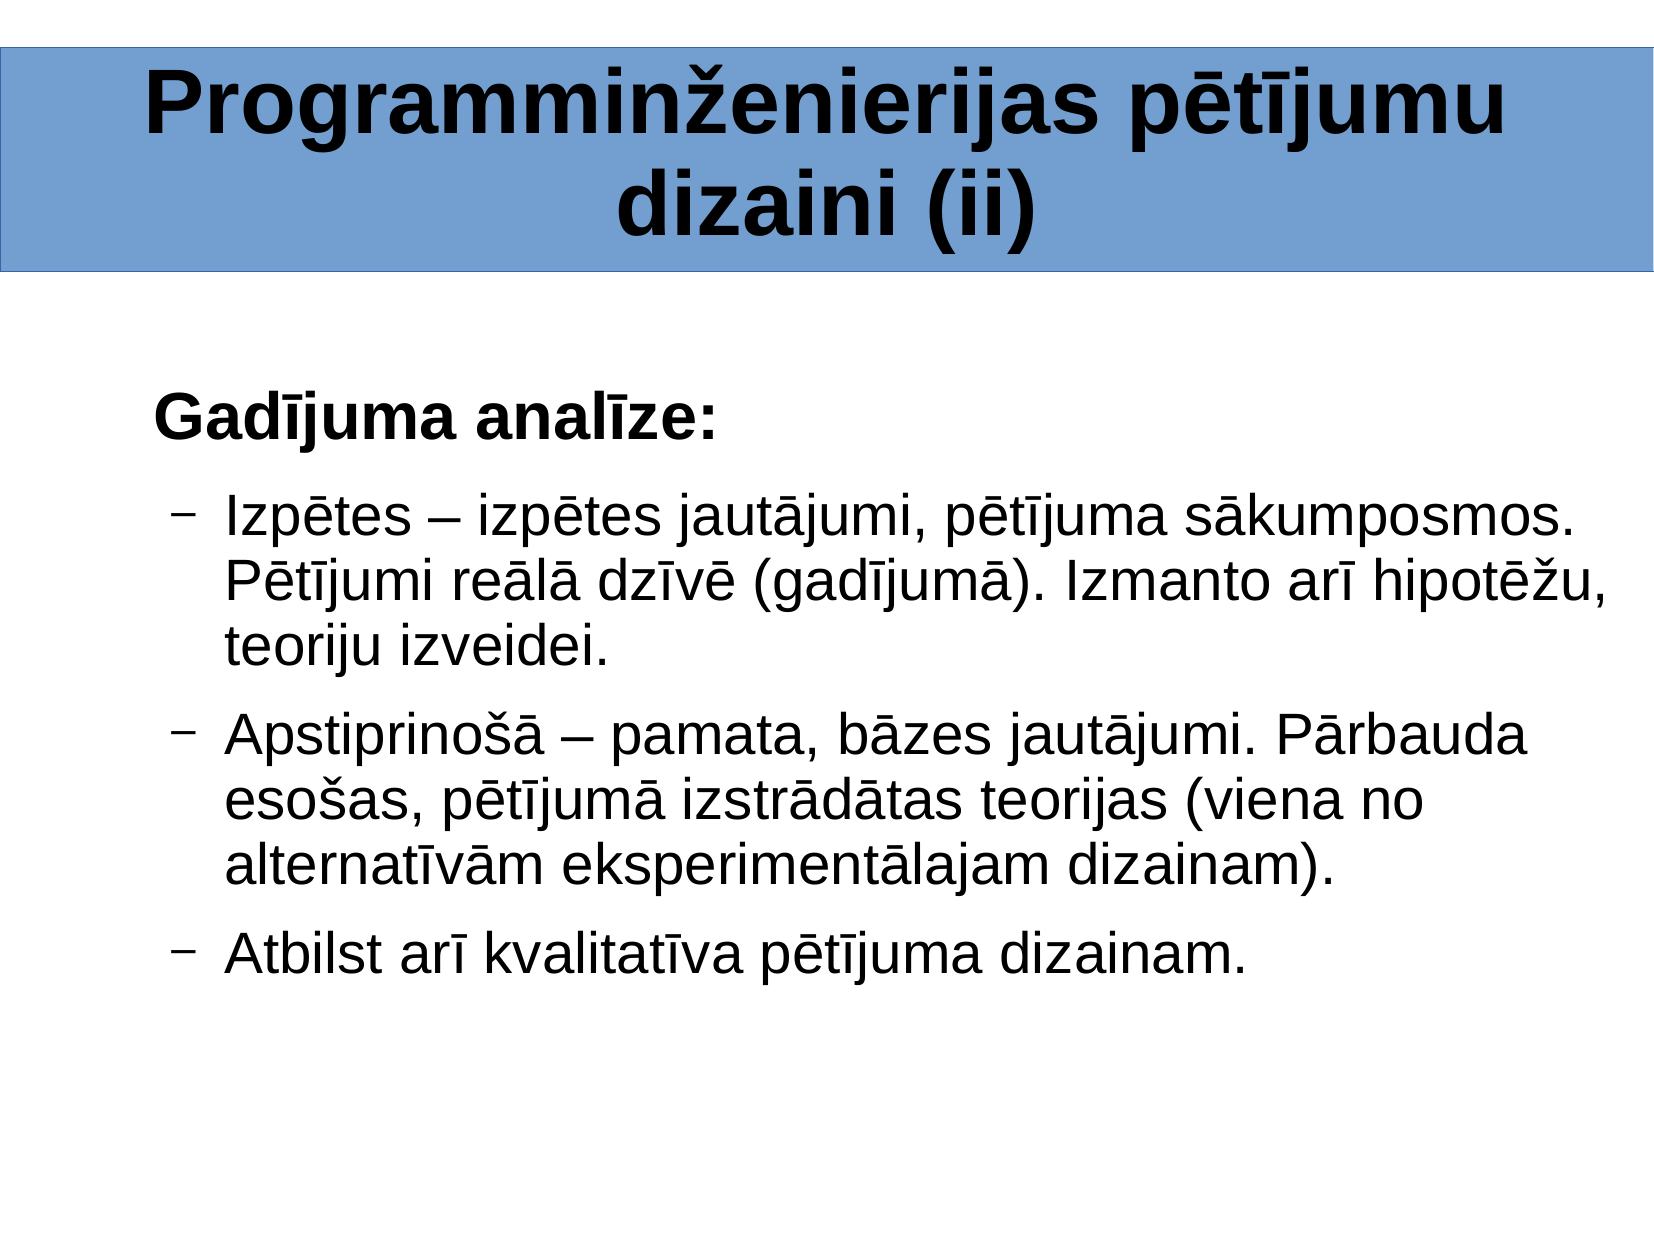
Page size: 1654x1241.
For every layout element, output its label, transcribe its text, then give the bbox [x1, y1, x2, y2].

text_box [0, 47, 1654, 272]
list Gadījuma analīze: Izpētes – izpētes jautājumi, pētījuma sākumposmos. Pētījumi reālā dzīvē (gadījumā). Izmanto arī hipotēžu, teoriju izveidei. Apstiprinošā – pamata, bāzes jautājumi. Pārbauda esošas, pētījumā izstrādātas teorijas (viena no alternatīvām eksperimentālajam dizainam). Atbilst arī kvalitatīva pētījuma dizainam. [82, 378, 1619, 1099]
title Programminženierijas pētījumu dizaini (ii) [82, 49, 1571, 257]
